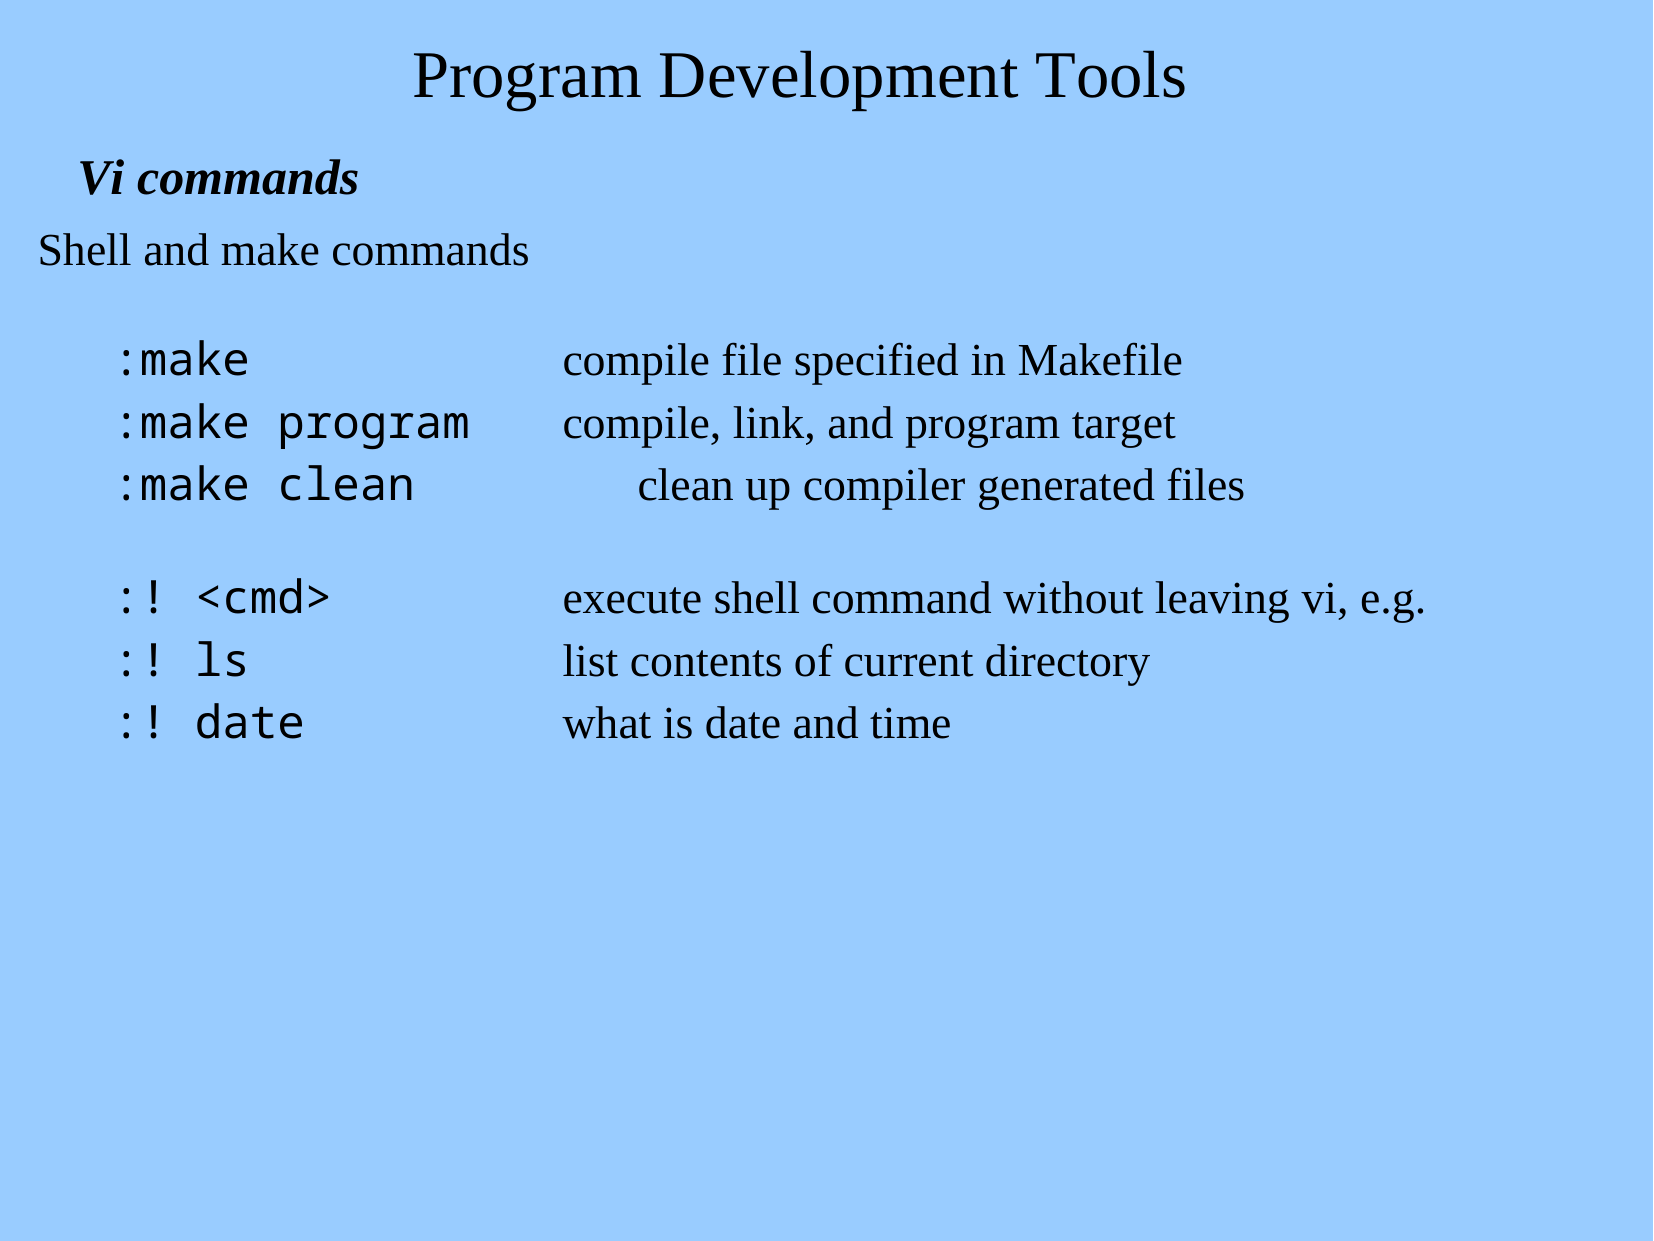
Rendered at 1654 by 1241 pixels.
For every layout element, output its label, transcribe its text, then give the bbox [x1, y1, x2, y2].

text_box Vi commands [77, 150, 929, 206]
text_box Shell and make commands :make compile file specified in Makefile :make program compile, link, and program target :make clean clean up compiler generated files :! <cmd> execute shell command without leaving vi, e.g. :! ls list contents of current directory :! date what is date and time [37, 225, 1575, 1190]
text_box Program Development Tools [412, 38, 1206, 113]
